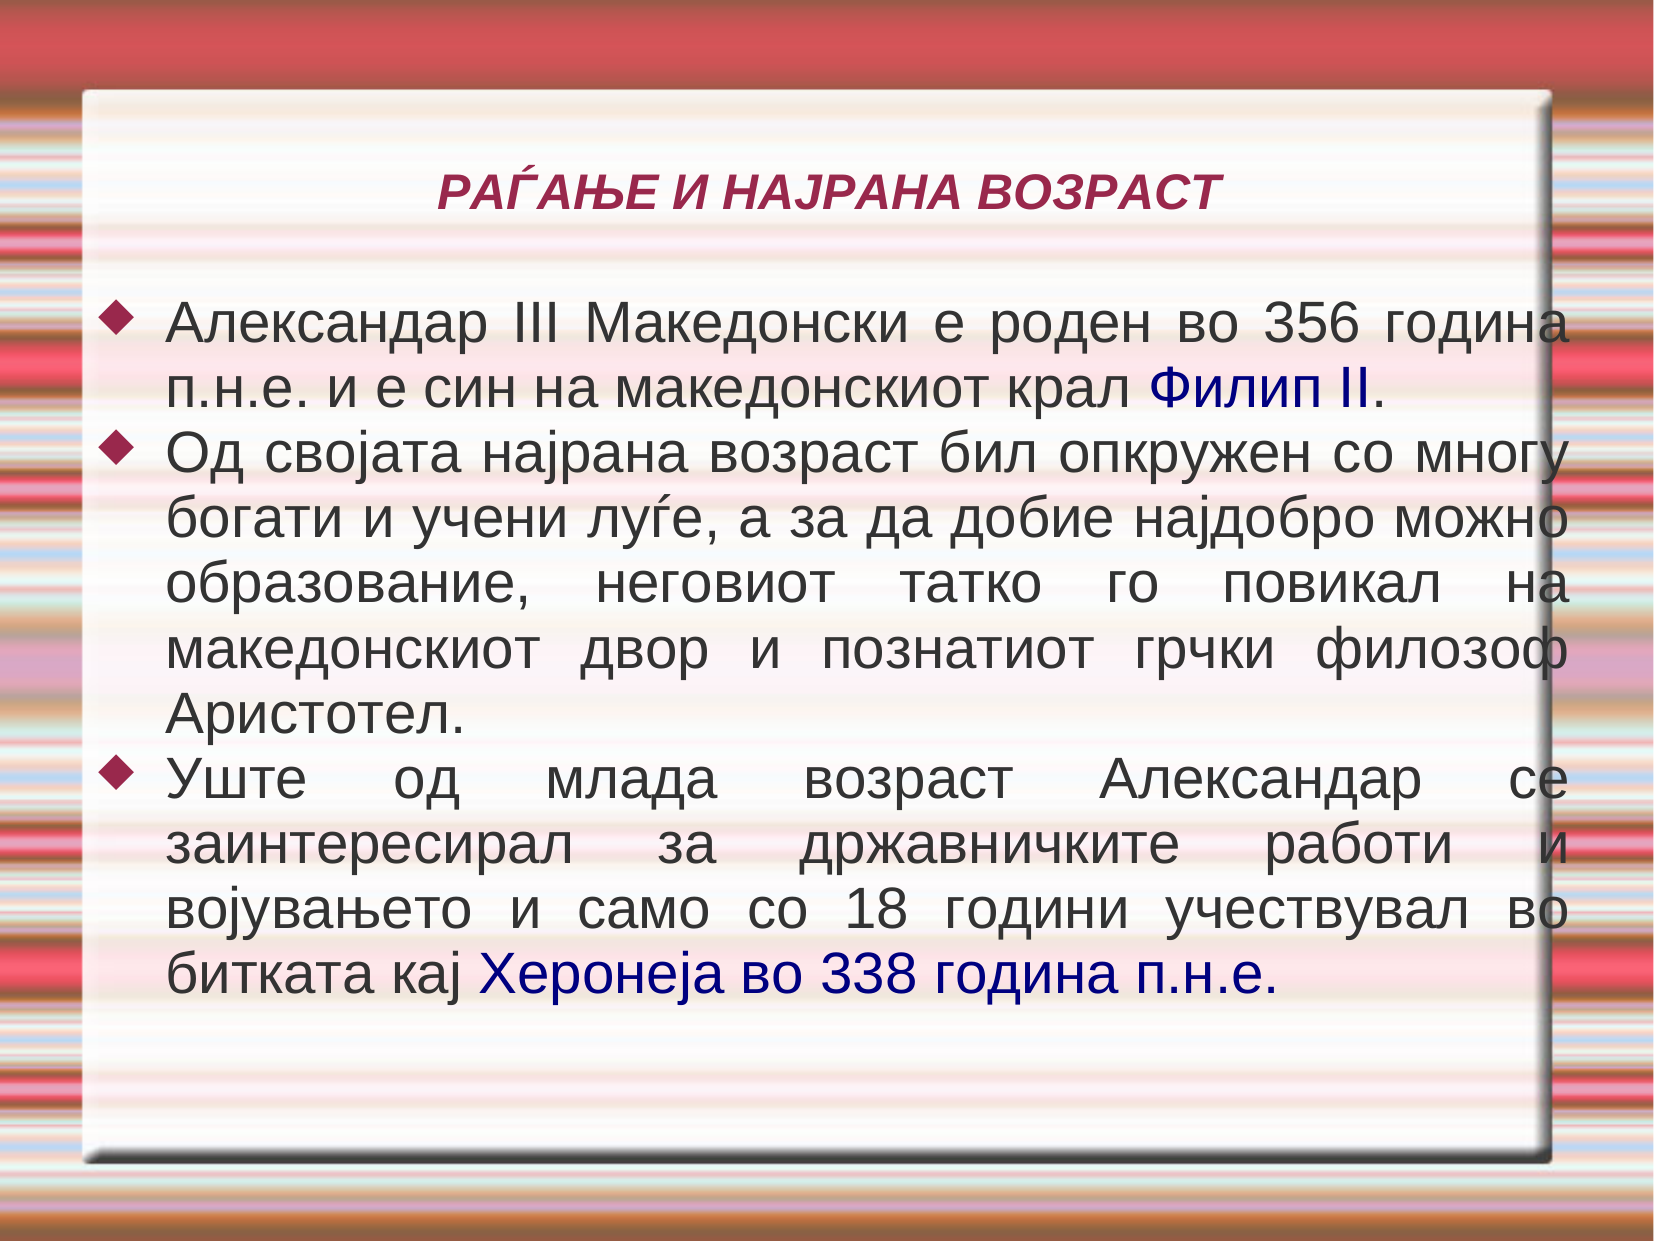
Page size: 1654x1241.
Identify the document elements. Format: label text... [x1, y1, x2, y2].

list Александар III Македонски е роден во 356 година п.н.е. и е син на македонскиот крал Филип II. Од својата најрана возраст бил опкружен со многу богати и учени луѓе, а за да добие најдобро можно образование, неговиот татко го повикал на македонскиот двор и познатиот грчки филозоф Аристотел. Уште од млада возраст Александар се заинтересирал за државничките работи и војувањето и само со 18 години учествувал во битката кај Херонеја во 338 година п.н.е. [82, 290, 1571, 1109]
title РАЃАЊЕ И НАЈРАНА ВОЗРАСТ [123, 88, 1536, 290]
picture [0, 0, 1654, 1241]
